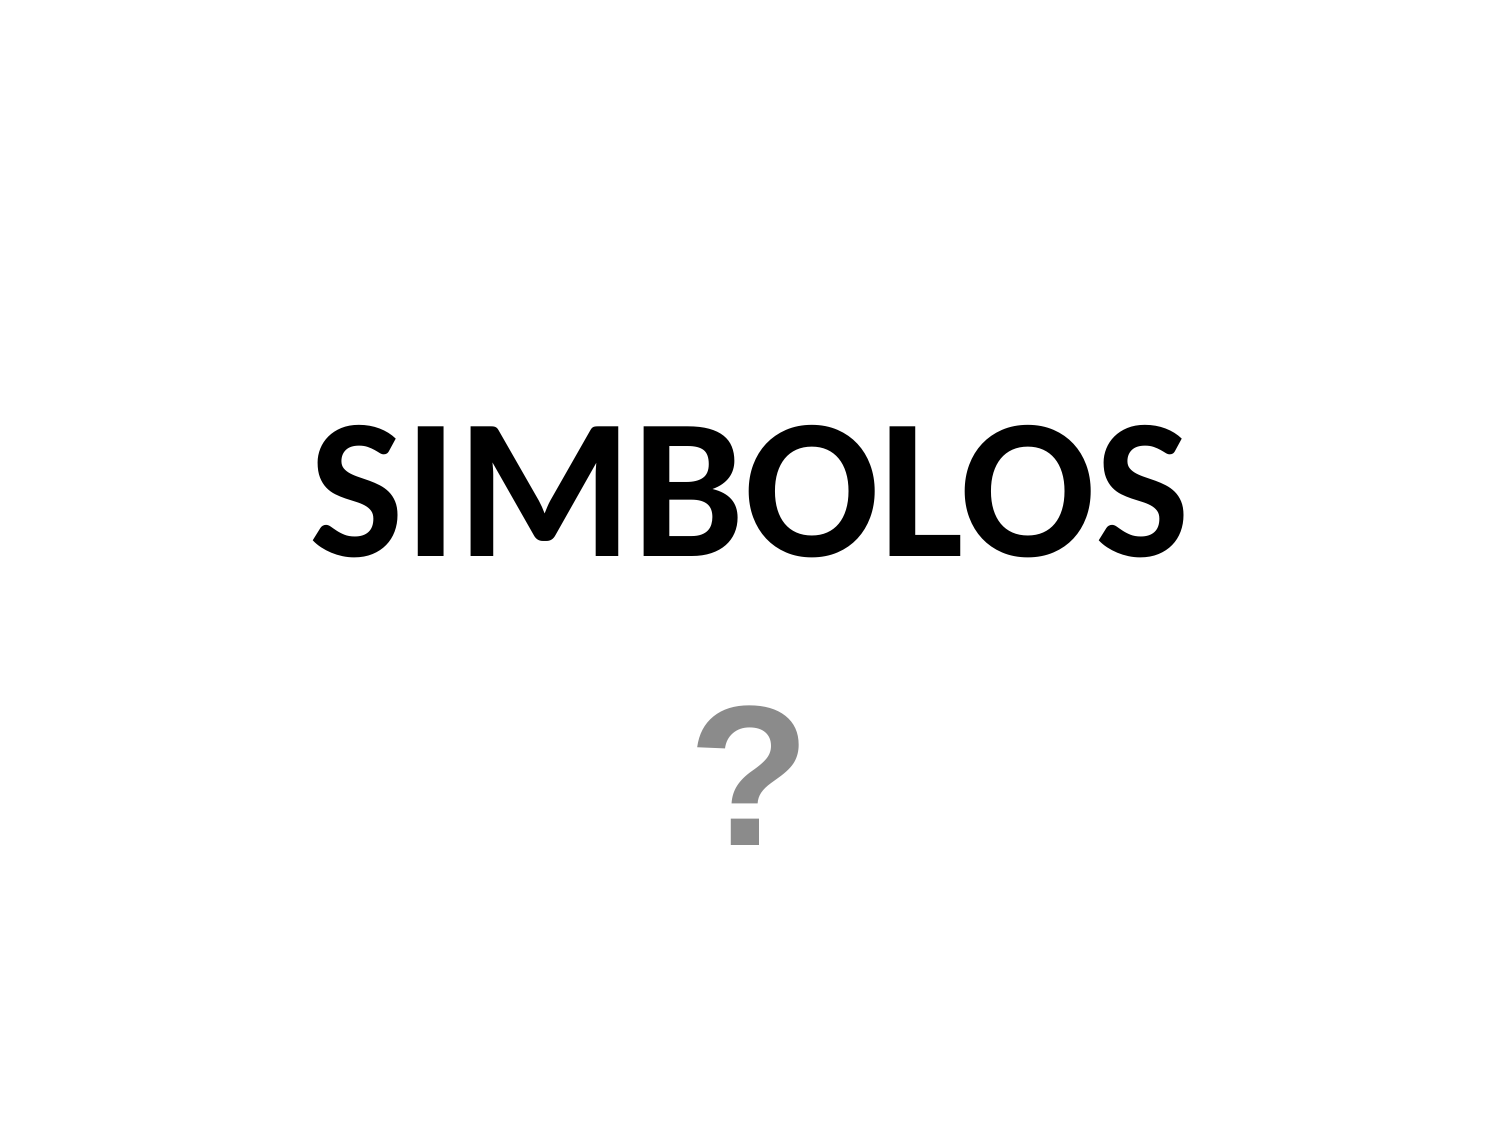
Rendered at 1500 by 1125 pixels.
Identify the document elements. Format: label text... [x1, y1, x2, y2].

title SIMBOLOS [112, 349, 1388, 591]
subtitle ? [225, 637, 1275, 925]
